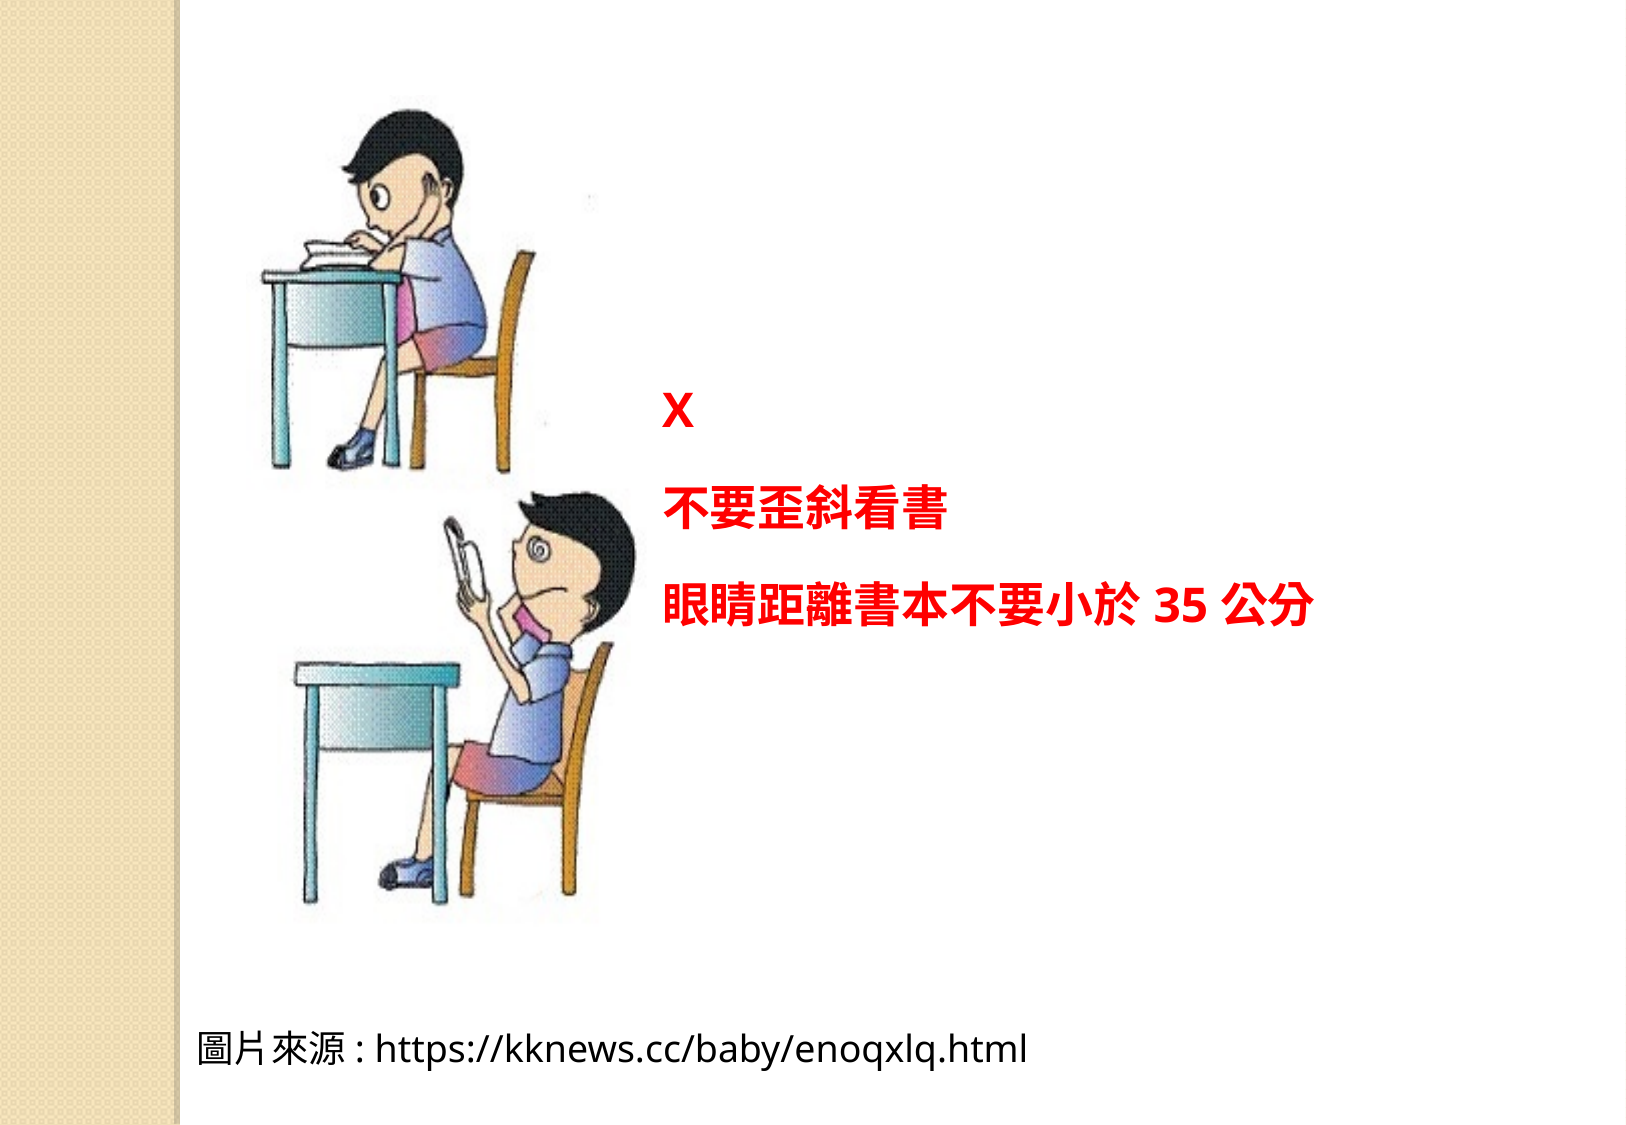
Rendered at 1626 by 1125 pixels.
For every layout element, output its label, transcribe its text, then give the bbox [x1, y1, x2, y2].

picture [246, 95, 651, 969]
text_box 圖片來源: https://kknews.cc/baby/enoqxlq.html [181, 1018, 1044, 1078]
text_box X 不要歪斜看書 眼睛距離書本不要小於35公分 [647, 219, 1625, 853]
